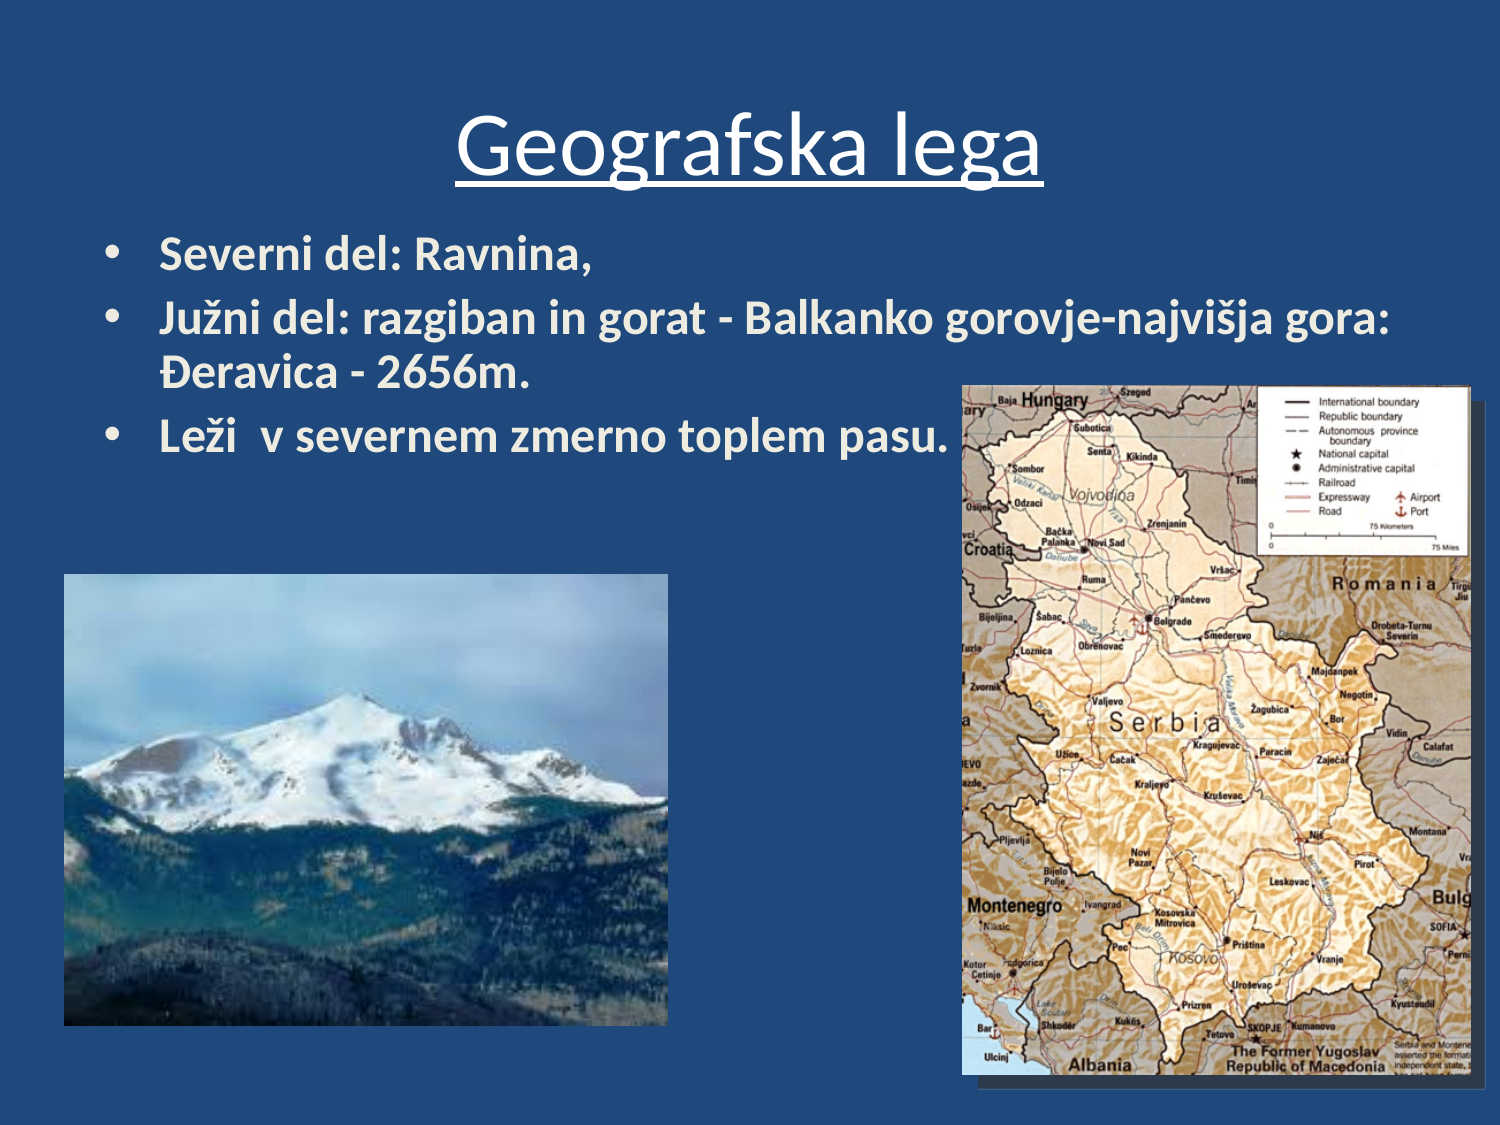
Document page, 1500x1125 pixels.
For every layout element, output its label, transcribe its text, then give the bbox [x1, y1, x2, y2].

title Geografska lega [75, 45, 1425, 233]
picture [64, 574, 668, 1026]
picture [962, 385, 1471, 1075]
list Severni del: Ravnina, Južni del: razgiban in gorat - Balkanko gorovje-najvišja gora: Đeravica - 2656m. Leži v severnem zmerno toplem pasu. [88, 220, 1439, 752]
